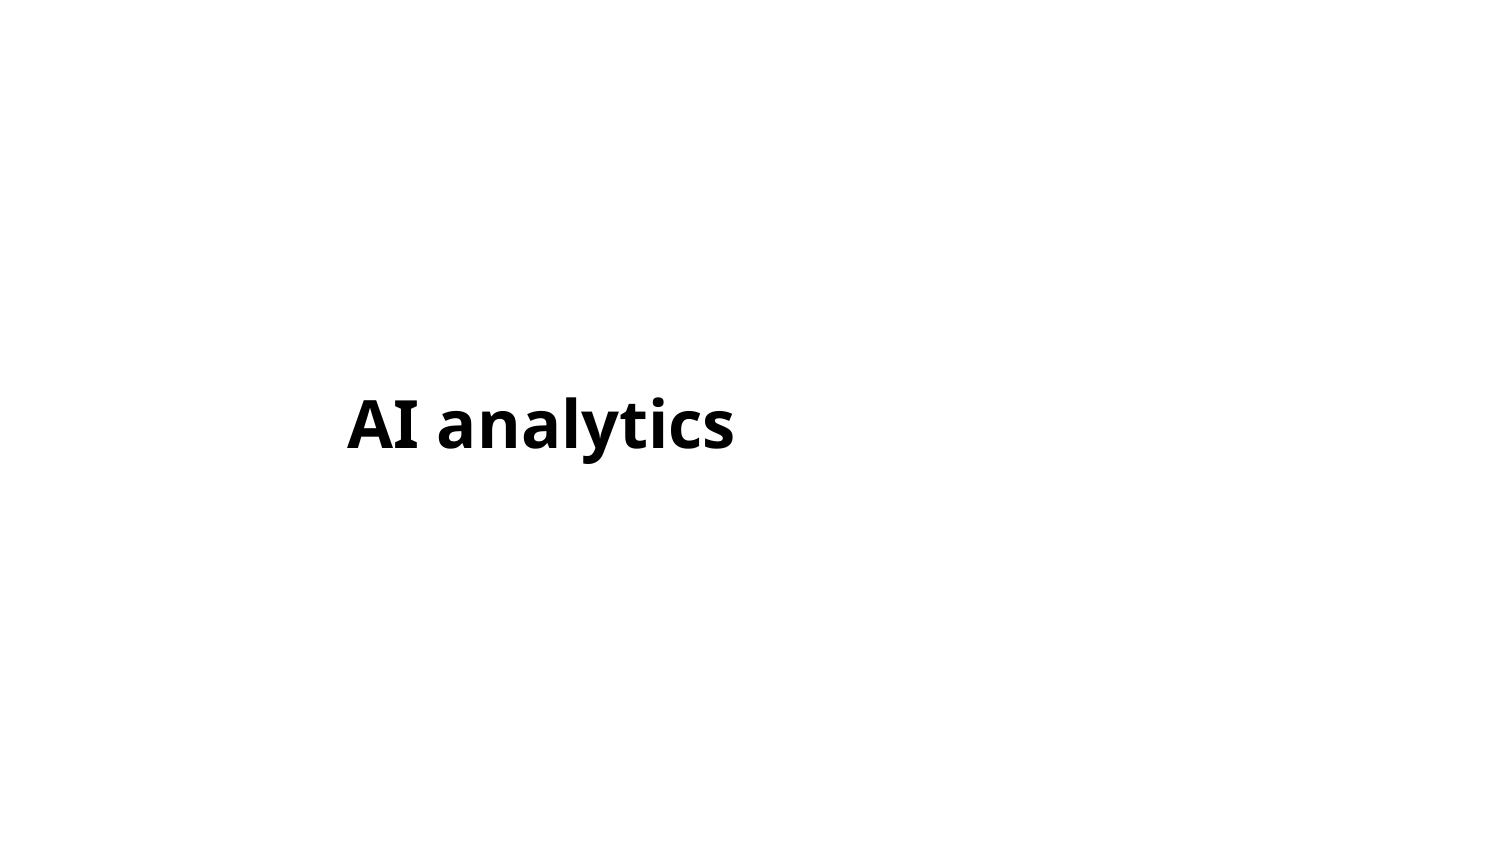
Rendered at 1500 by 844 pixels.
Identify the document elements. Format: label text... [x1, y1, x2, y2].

title AI analytics [332, 288, 1319, 477]
